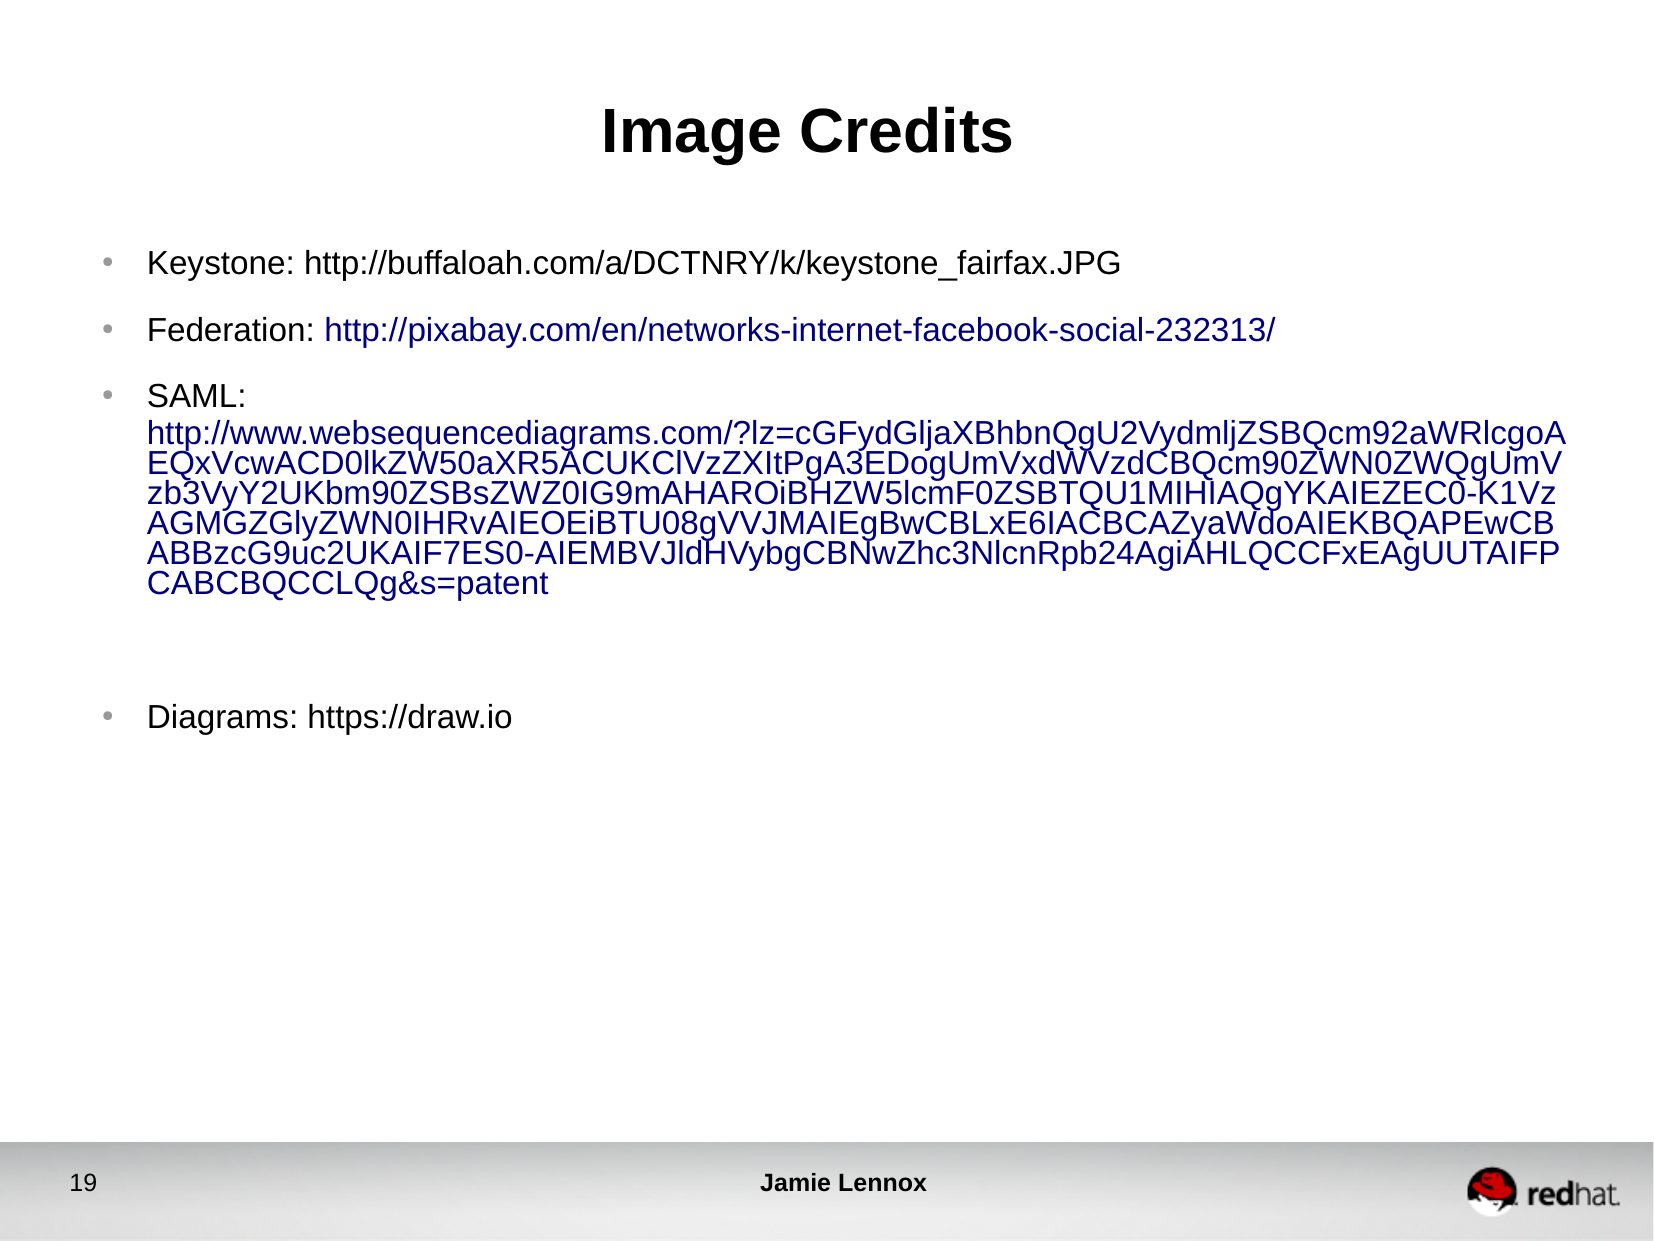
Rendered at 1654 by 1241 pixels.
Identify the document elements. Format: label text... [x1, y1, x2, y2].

title Image Credits [82, 37, 1571, 226]
picture [0, 1142, 1654, 1241]
list Keystone: http://buffaloah.com/a/DCTNRY/k/keystone_fairfax.JPG Federation: http://pixabay.com/en/networks-internet-facebook-social-232313/ SAML: http://www.websequencediagrams.com/?lz=cGFydGljaXBhbnQgU2VydmljZSBQcm92aWRlcgoAEQxVcwACD0lkZW50aXR5ACUKClVzZXItPgA3EDogUmVxdWVzdCBQcm90ZWN0ZWQgUmVzb3VyY2UKbm90ZSBsZWZ0IG9mAHAROiBHZW5lcmF0ZSBTQU1MIHIAQgYKAIEZEC0-K1VzAGMGZGlyZWN0IHRvAIEOEiBTU08gVVJMAIEgBwCBLxE6IACBCAZyaWdoAIEKBQAPEwCBABBzcG9uc2UKAIF7ES0-AIEMBVJldHVybgCBNwZhc3NlcnRpb24AgiAHLQCCFxEAgUUTAIFPCABCBQCCLQg&s=patent Diagrams: https://draw.io [86, 244, 1576, 1039]
